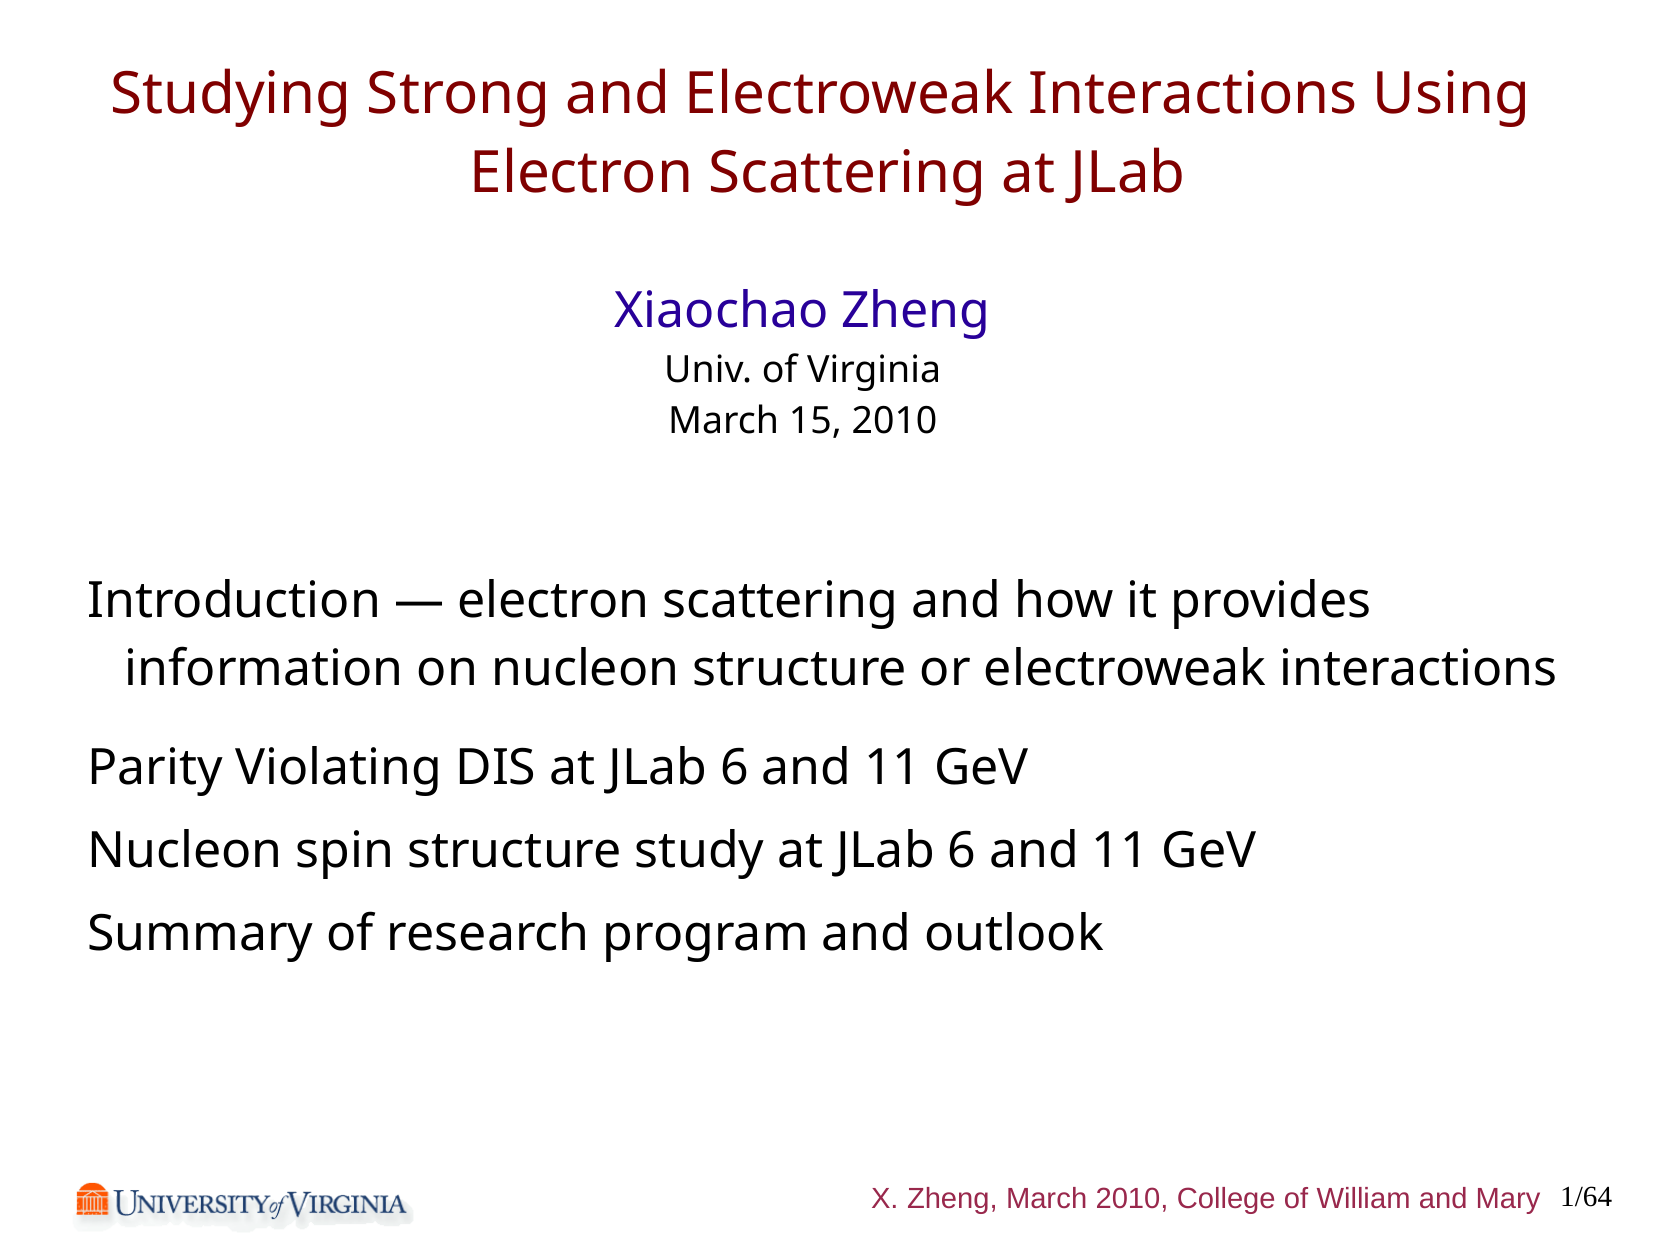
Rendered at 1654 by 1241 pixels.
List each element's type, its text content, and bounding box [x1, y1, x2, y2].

text_box Xiaochao Zheng Univ. of Virginia March 15, 2010 [600, 232, 1051, 434]
subtitle Introduction — electron scattering and how it provides information on nucleon structure or electroweak interactions Parity Violating DIS at JLab 6 and 11 GeV Nucleon spin structure study at JLab 6 and 11 GeV Summary of research program and outlook [57, 470, 1595, 1060]
title Studying Strong and Electroweak Interactions Using Electron Scattering at JLab [59, 27, 1597, 235]
picture [53, 1165, 427, 1241]
